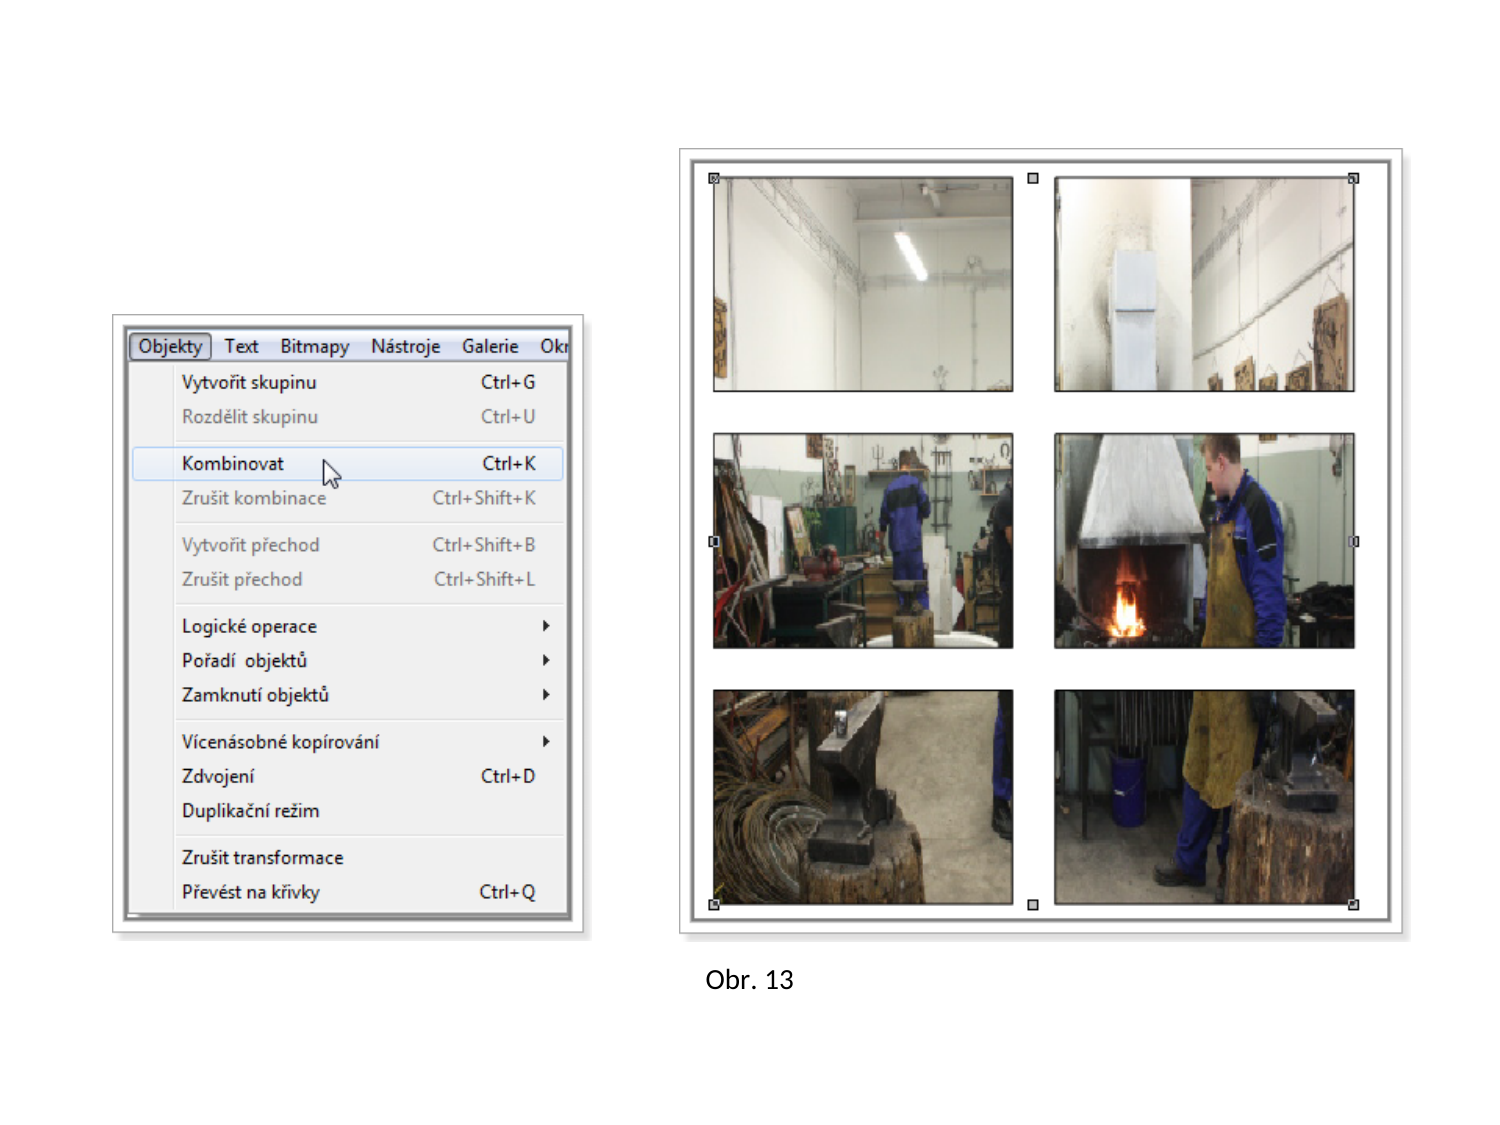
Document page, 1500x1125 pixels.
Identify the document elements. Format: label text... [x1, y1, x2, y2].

text_box Obr. 13 [690, 952, 1004, 1003]
picture [112, 314, 592, 941]
picture [679, 148, 1411, 942]
